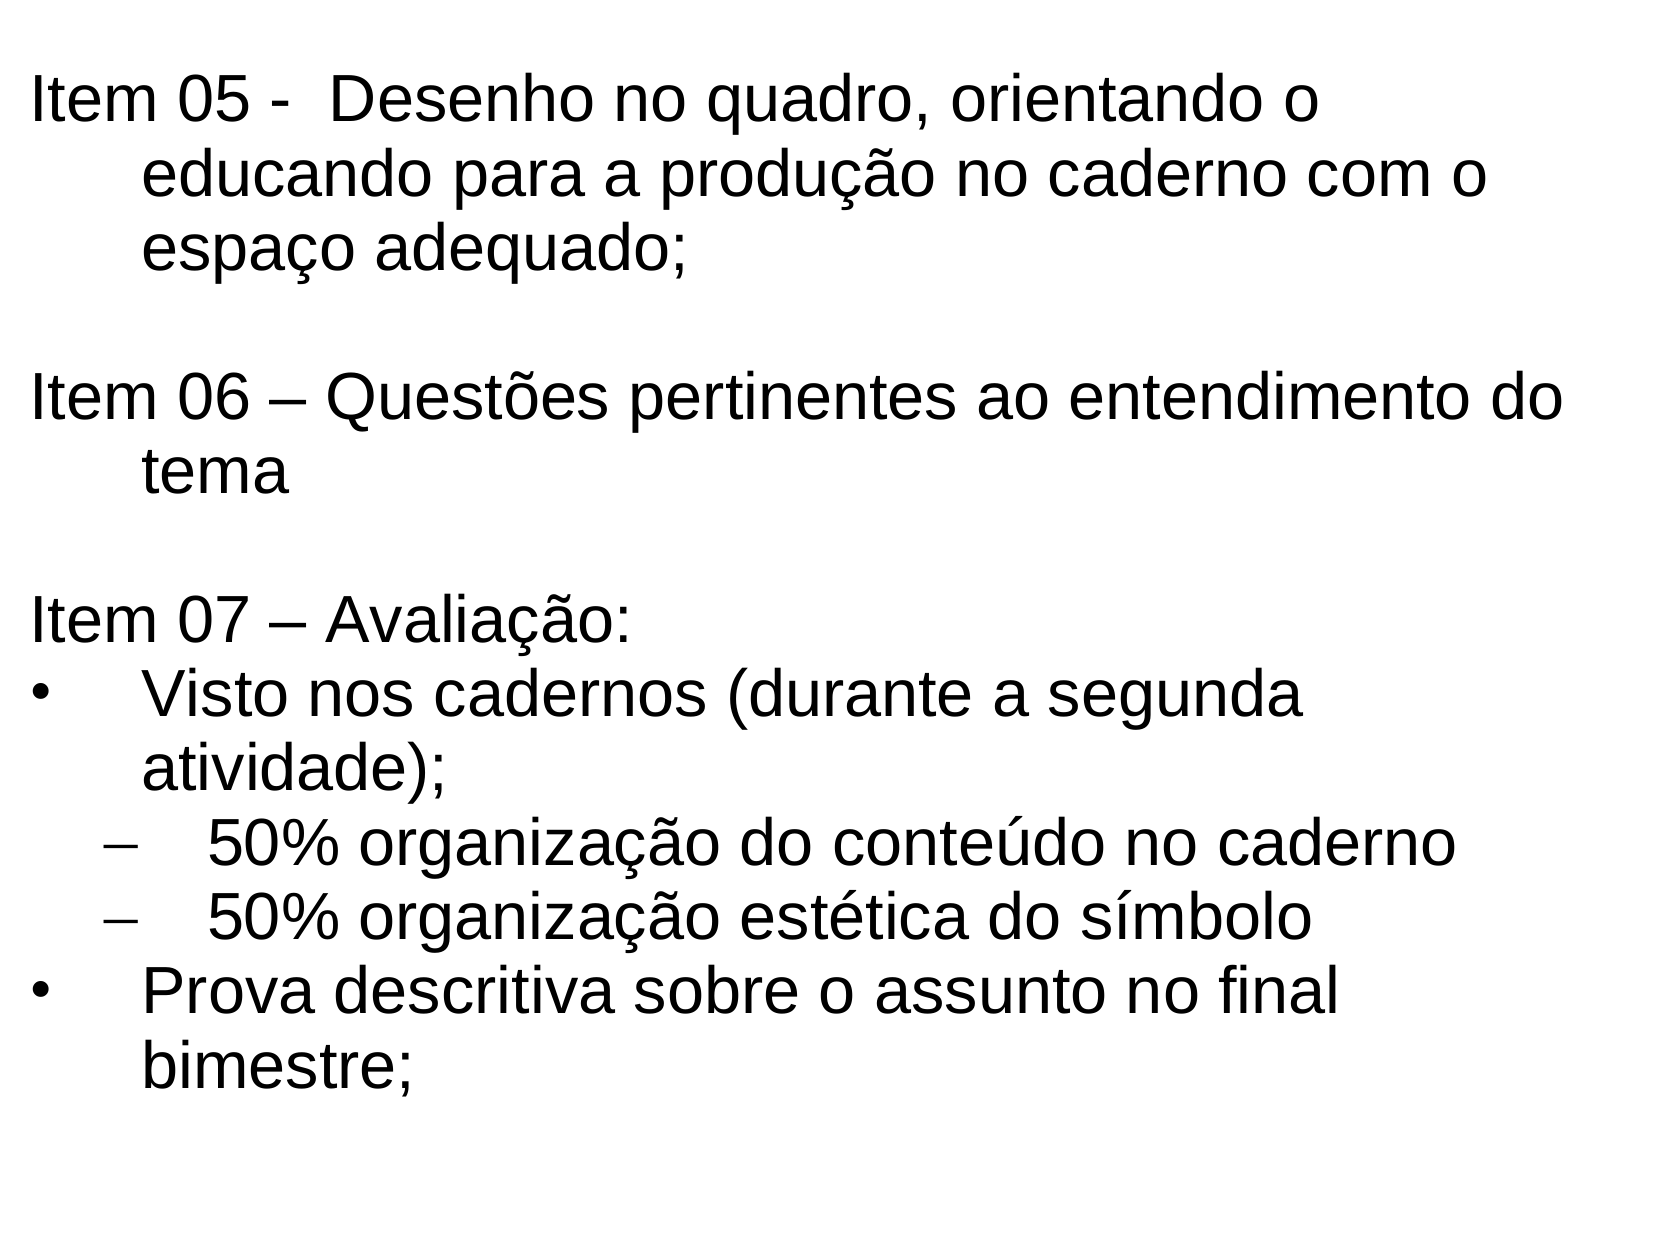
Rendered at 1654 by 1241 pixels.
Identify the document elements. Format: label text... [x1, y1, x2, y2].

text_box Item 05 - Desenho no quadro, orientando o educando para a produção no caderno com o espaço adequado; Item 06 – Questões pertinentes ao entendimento do tema Item 07 – Avaliação: Visto nos cadernos (durante a segunda atividade); 50% organização do conteúdo no caderno 50% organização estética do símbolo Prova descritiva sobre o assunto no final bimestre; [29, 29, 1624, 1211]
